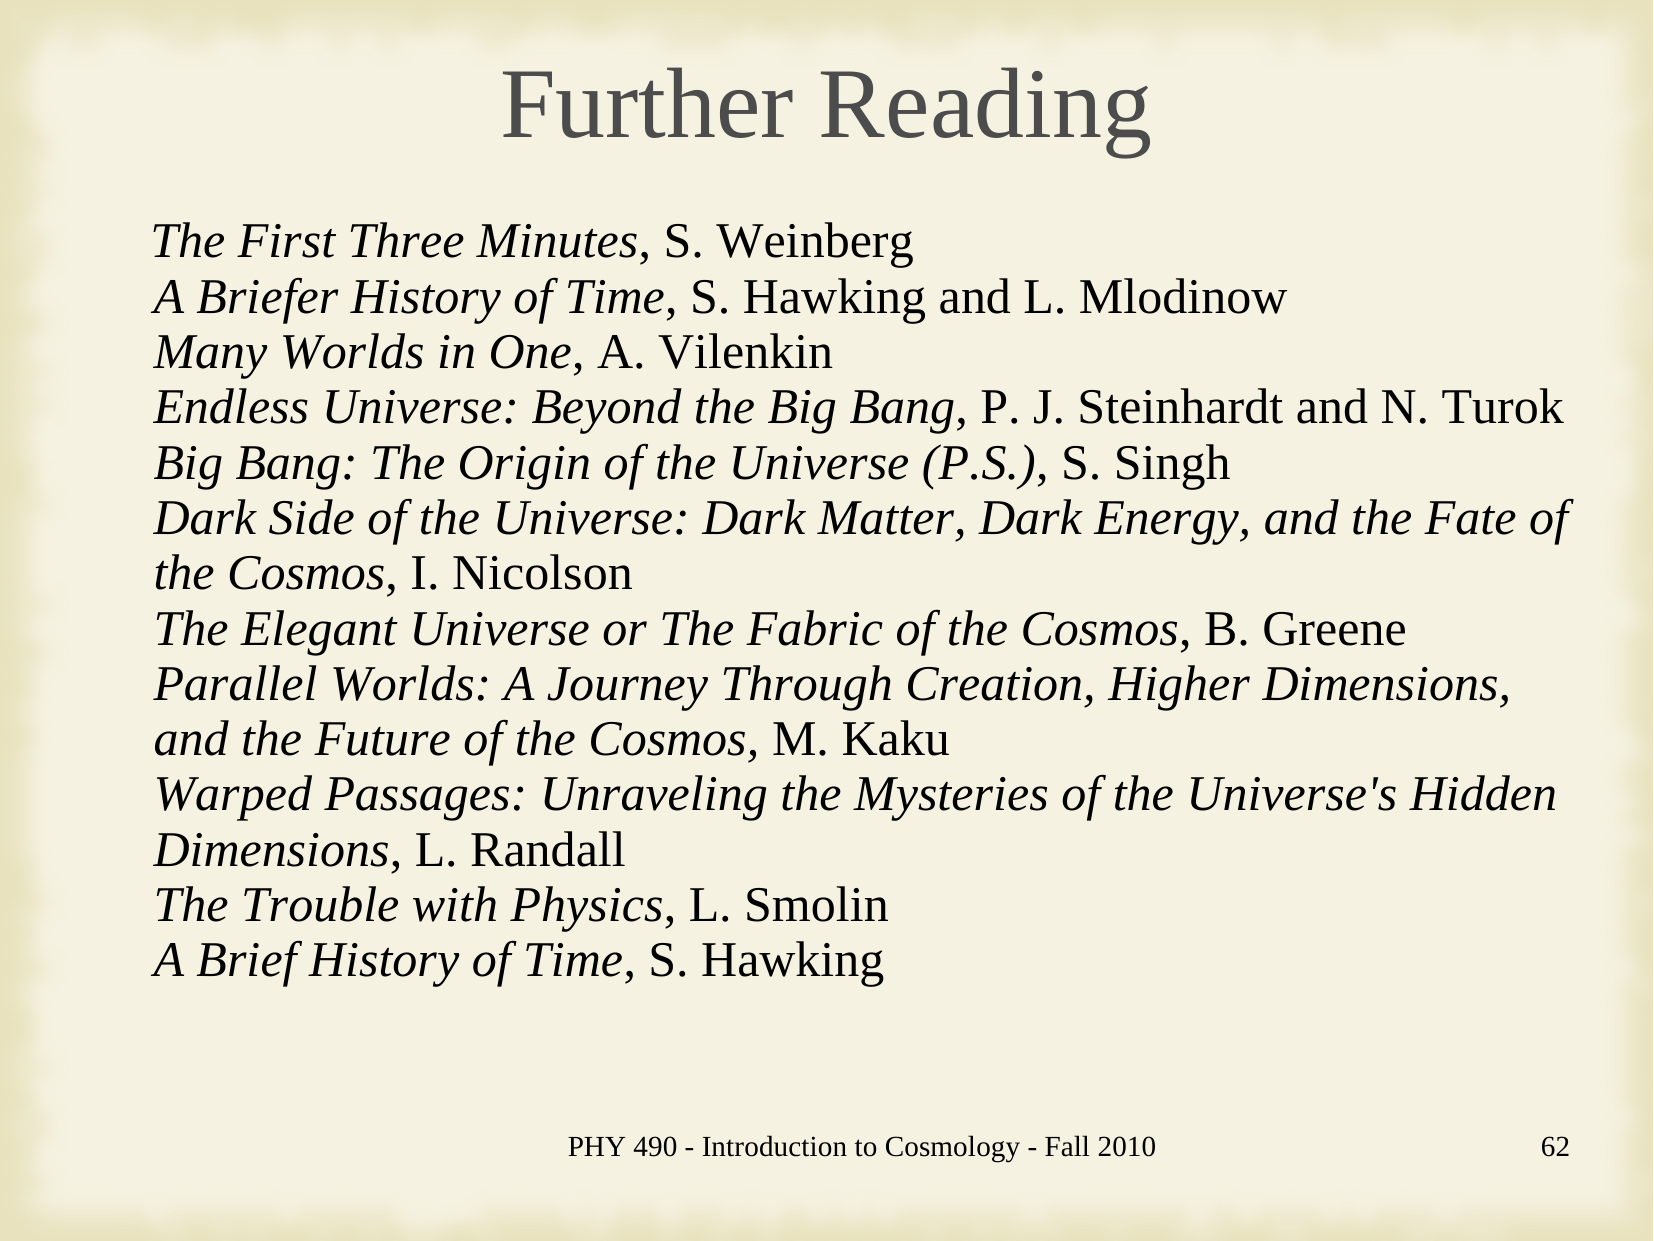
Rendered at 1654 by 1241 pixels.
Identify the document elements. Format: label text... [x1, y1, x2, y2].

title Further Reading [82, 0, 1571, 208]
list The First Three Minutes, S. Weinberg A Briefer History of Time, S. Hawking and L. Mlodinow Many Worlds in One, A. Vilenkin Endless Universe: Beyond the Big Bang, P. J. Steinhardt and N. Turok Big Bang: The Origin of the Universe (P.S.), S. Singh Dark Side of the Universe: Dark Matter, Dark Energy, and the Fate of the Cosmos, I. Nicolson The Elegant Universe or The Fabric of the Cosmos, B. Greene Parallel Worlds: A Journey Through Creation, Higher Dimensions, and the Future of the Cosmos, M. Kaku Warped Passages: Unraveling the Mysteries of the Universe's Hidden Dimensions, L. Randall The Trouble with Physics, L. Smolin A Brief History of Time, S. Hawking [82, 213, 1571, 1018]
picture [0, 0, 1653, 1241]
